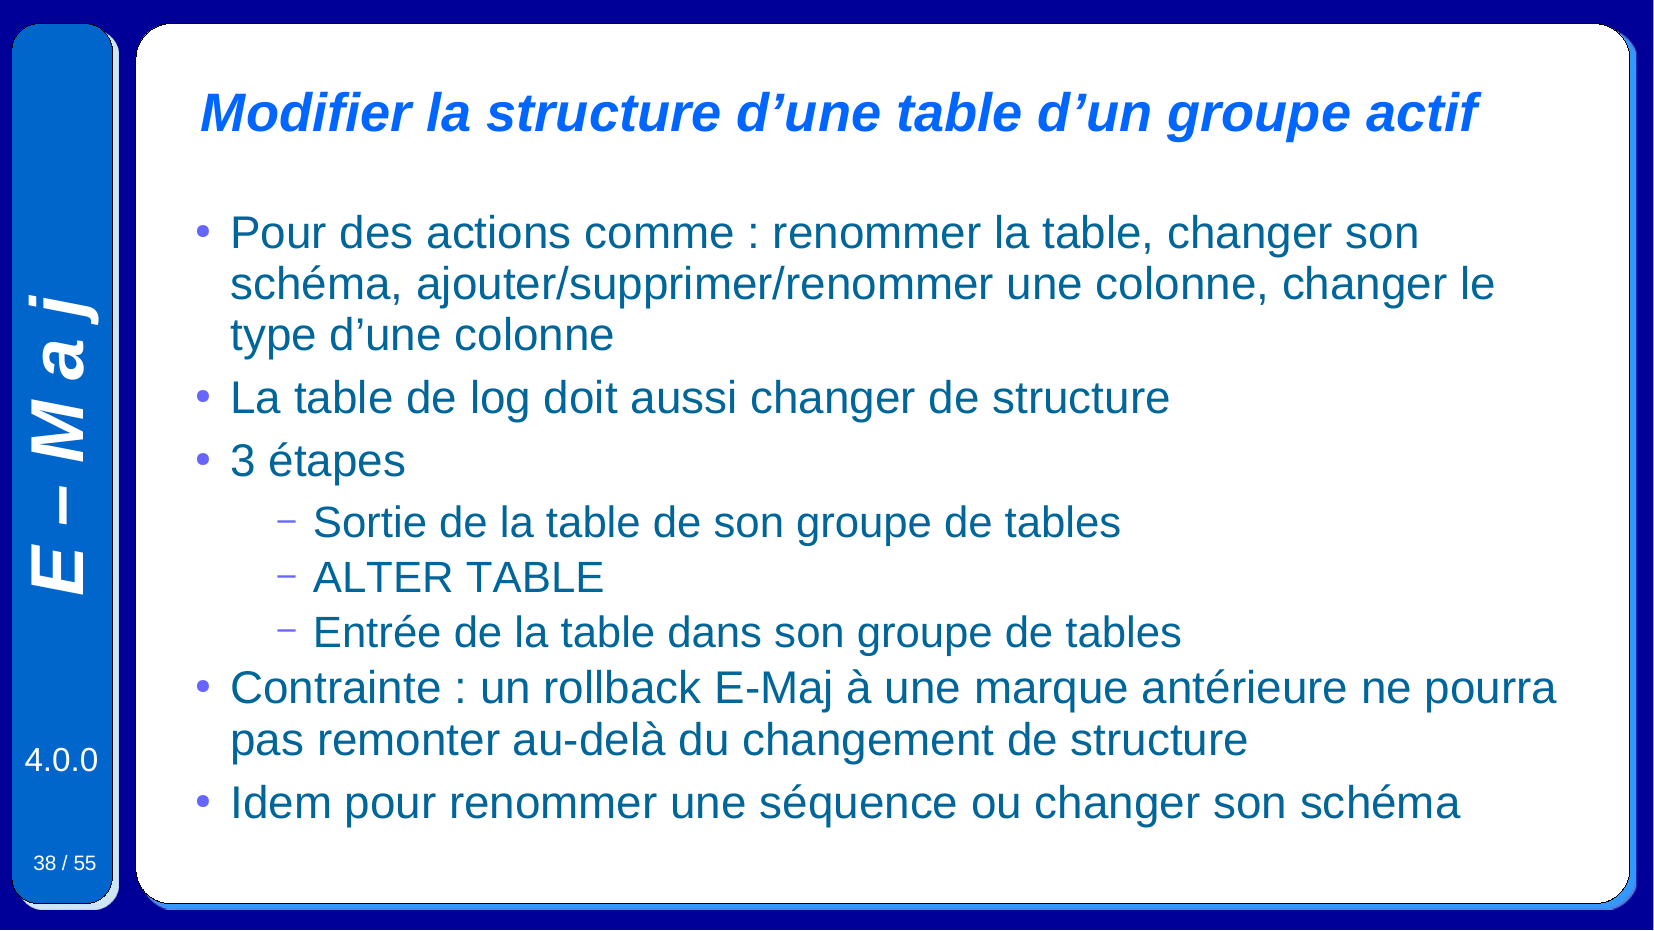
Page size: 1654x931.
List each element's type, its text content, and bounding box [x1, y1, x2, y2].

title Modifier la structure d’une table d’un groupe actif [200, 34, 1575, 191]
list Pour des actions comme : renommer la table, changer son schéma, ajouter/supprimer/renommer une colonne, changer le type d’une colonne La table de log doit aussi changer de structure 3 étapes Sortie de la table de son groupe de tables ALTER TABLE Entrée de la table dans son groupe de tables Contrainte : un rollback E-Maj à une marque antérieure ne pourra pas remonter au-delà du changement de structure Idem pour renommer une séquence ou changer son schéma [177, 206, 1587, 829]
